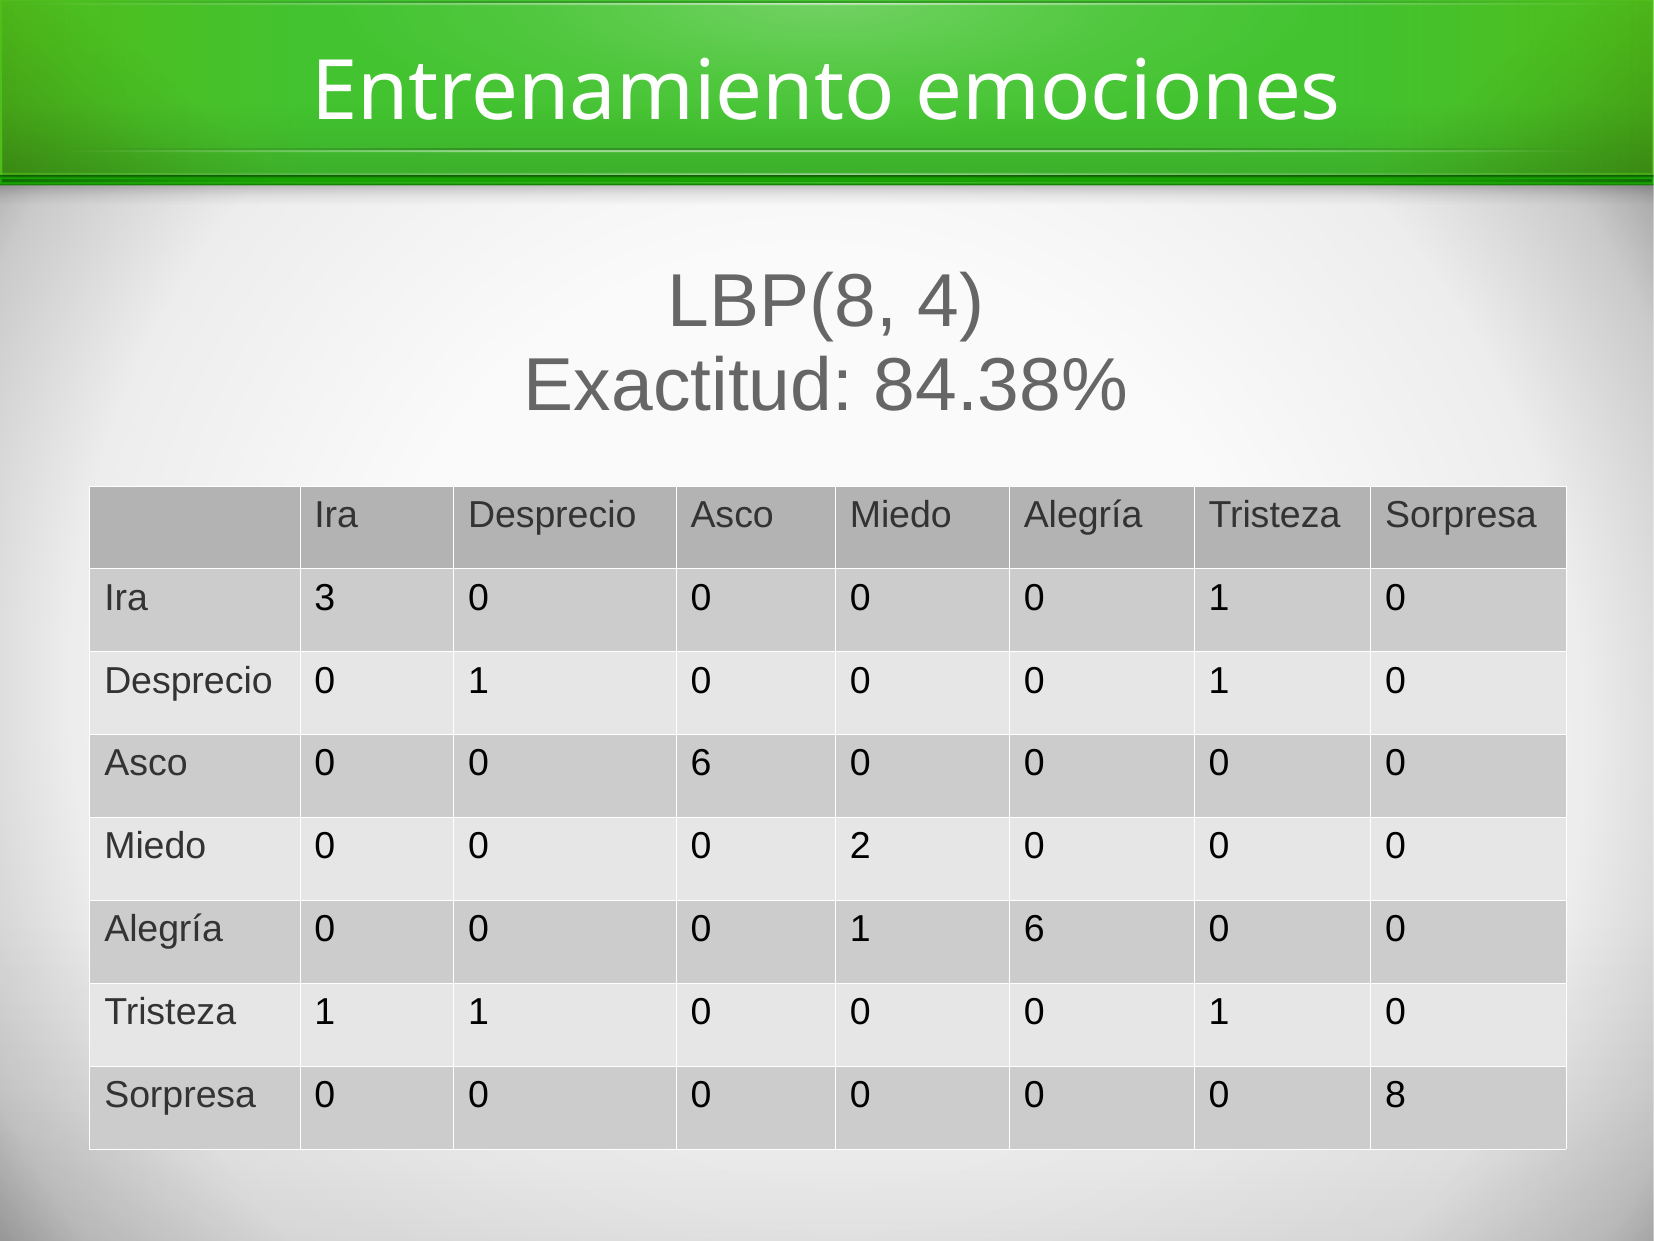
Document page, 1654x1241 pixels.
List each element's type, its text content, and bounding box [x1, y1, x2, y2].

table_cell 0 [1195, 735, 1370, 817]
table_cell 0 [454, 1067, 676, 1149]
table_cell 0 [1371, 901, 1566, 983]
table_cell 0 [1195, 818, 1370, 900]
table_cell 0 [1010, 984, 1194, 1066]
table_header Ira [301, 487, 453, 568]
table_cell 1 [1195, 652, 1370, 734]
table_cell 0 [836, 984, 1009, 1066]
table_header Desprecio [454, 487, 676, 568]
table_cell 8 [1371, 1067, 1566, 1149]
title Entrenamiento emociones [82, 17, 1571, 166]
table_header Sorpresa [1371, 487, 1566, 568]
table_cell 0 [454, 569, 676, 651]
table_header Asco [677, 487, 835, 568]
table_cell 0 [677, 901, 835, 983]
table_cell 0 [677, 1067, 835, 1149]
table_cell 0 [1371, 735, 1566, 817]
text_box LBP(8, 4) Exactitud: 84.38% [82, 259, 1570, 434]
table_header Alegría [1010, 487, 1194, 568]
table_cell 0 [454, 818, 676, 900]
table_header Tristeza [1195, 487, 1370, 568]
table_cell 0 [836, 735, 1009, 817]
table_cell 0 [836, 1067, 1009, 1149]
table_cell 0 [677, 569, 835, 651]
table_cell 0 [301, 818, 453, 900]
table_cell 0 [1010, 818, 1194, 900]
table_cell 2 [836, 818, 1009, 900]
table_cell 0 [677, 652, 835, 734]
table_cell Sorpresa [90, 1067, 300, 1149]
table_cell 1 [454, 652, 676, 734]
table_cell Miedo [90, 818, 300, 900]
table_cell 0 [301, 901, 453, 983]
table_cell 0 [1010, 652, 1194, 734]
table_cell 0 [301, 1067, 453, 1149]
table_cell 0 [677, 984, 835, 1066]
table_cell Desprecio [90, 652, 300, 734]
table_cell 0 [301, 652, 453, 734]
table_cell 0 [836, 652, 1009, 734]
table_cell 0 [1010, 1067, 1194, 1149]
table_cell Ira [90, 569, 300, 651]
table_cell 0 [454, 735, 676, 817]
table_cell Tristeza [90, 984, 300, 1066]
table_cell 0 [1371, 818, 1566, 900]
picture [0, 0, 1654, 1241]
table_header [90, 487, 300, 568]
table_cell 0 [1010, 735, 1194, 817]
table_cell 6 [677, 735, 835, 817]
table_cell 0 [1371, 569, 1566, 651]
table_cell 0 [1010, 569, 1194, 651]
table_cell 1 [1195, 984, 1370, 1066]
table_cell Asco [90, 735, 300, 817]
table_cell 1 [301, 984, 453, 1066]
table_cell 1 [454, 984, 676, 1066]
table_cell 0 [1371, 984, 1566, 1066]
table_cell 3 [301, 569, 453, 651]
table_cell 0 [836, 569, 1009, 651]
table_cell 0 [1195, 901, 1370, 983]
table_cell 0 [1195, 1067, 1370, 1149]
table_cell 0 [1371, 652, 1566, 734]
table_cell 0 [301, 735, 453, 817]
table_header Miedo [836, 487, 1009, 568]
table_cell 0 [454, 901, 676, 983]
table_cell 0 [677, 818, 835, 900]
table_cell 6 [1010, 901, 1194, 983]
table_cell 1 [836, 901, 1009, 983]
table_cell Alegría [90, 901, 300, 983]
table_cell 1 [1195, 569, 1370, 651]
